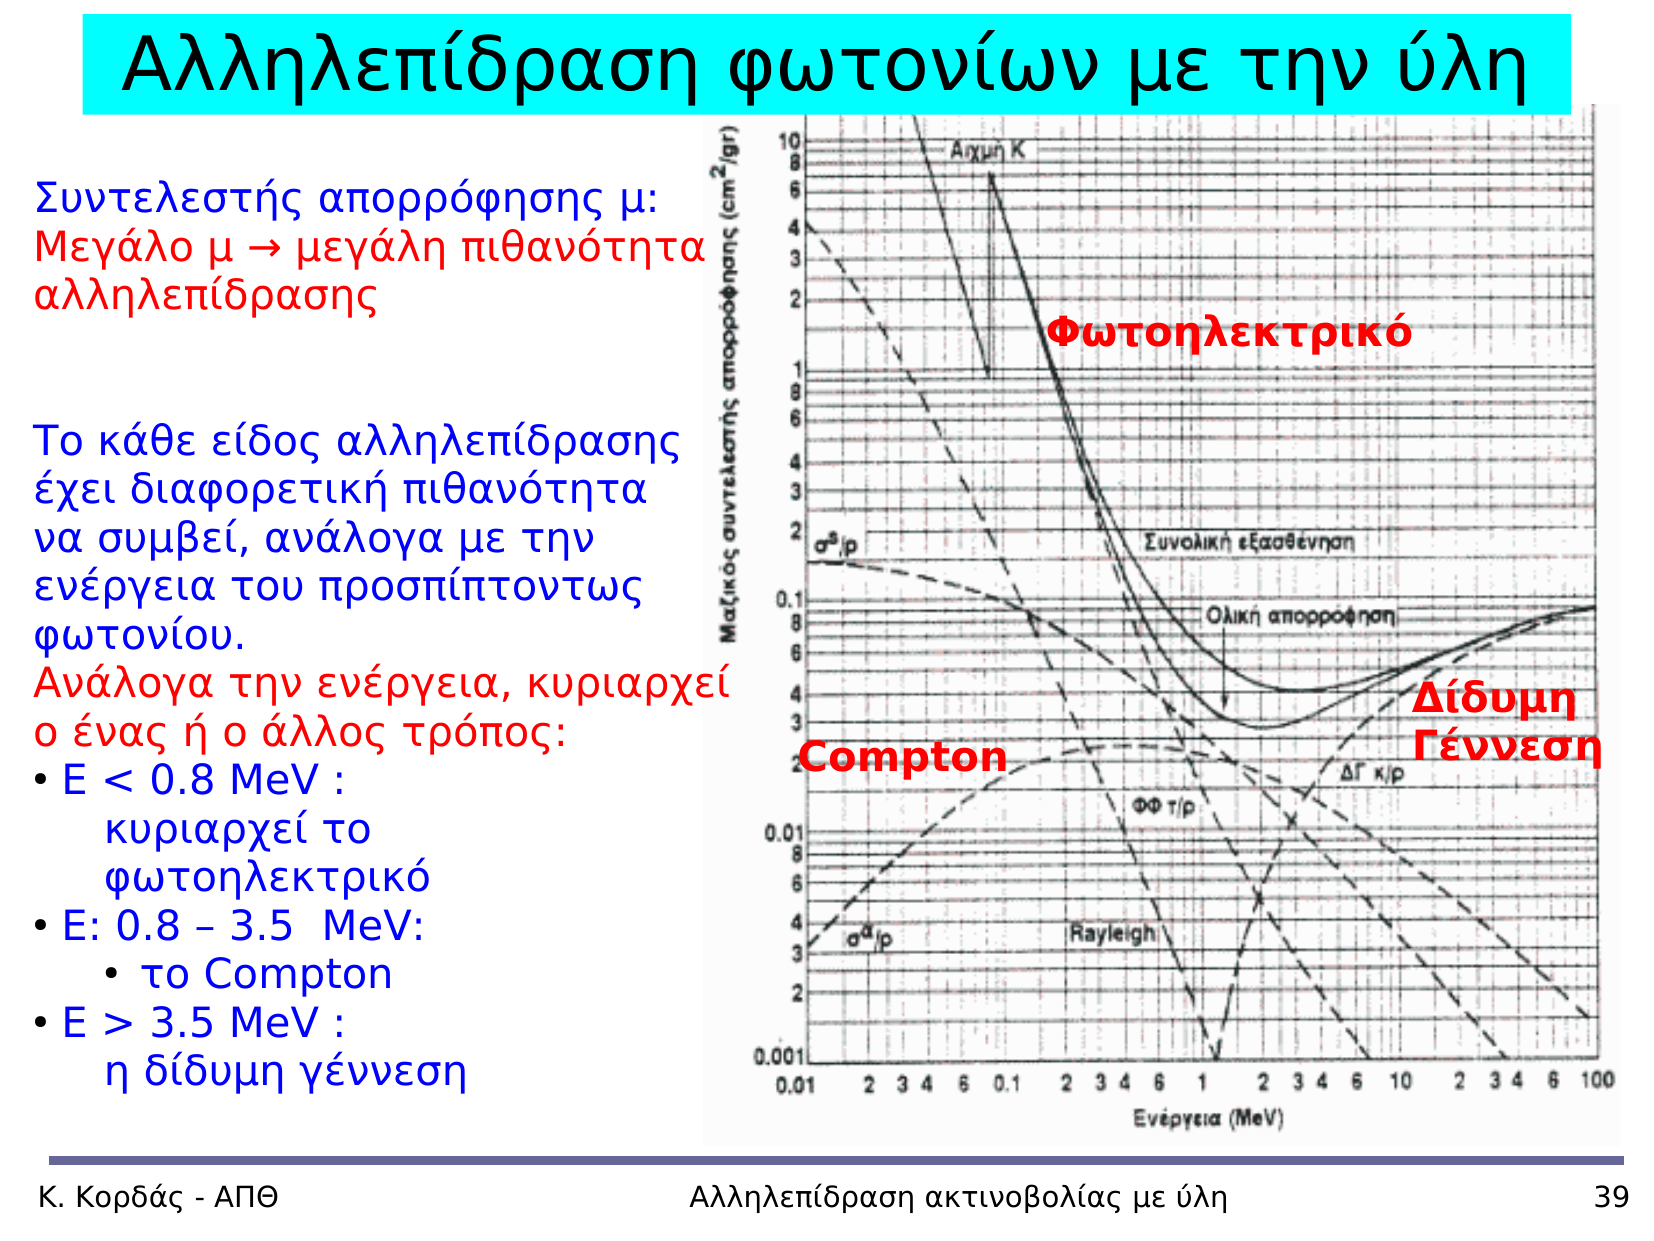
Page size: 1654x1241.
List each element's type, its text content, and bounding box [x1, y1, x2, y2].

picture [703, 104, 1625, 1157]
text_box Συντελεστής απορρόφησης μ: Μεγάλο μ → μεγάλη πιθανότητα αλληλεπίδρασης Το κάθε είδος αλληλεπίδρασης έχει διαφορετική πιθανότητα να συμβεί, ανάλογα με την ενέργεια του προσπίπτοντως φωτονίου. Ανάλογα την ενέργεια, κυριαρχεί ο ένας ή ο άλλος τρόπος: Ε < 0.8 MeV : κυριαρχεί το φωτοηλεκτρικό Ε: 0.8 – 3.5 MeV: το Compton E > 3.5 MeV : η δίδυμη γέννεση [18, 166, 756, 1113]
text_box Δίδυμη Γέννεση [1397, 666, 1619, 780]
title Αλληλεπίδραση φωτονίων με την ύλη [82, 14, 1571, 115]
text_box Compton [782, 725, 1024, 790]
text_box Φωτοηλεκτρικό [1030, 300, 1429, 364]
